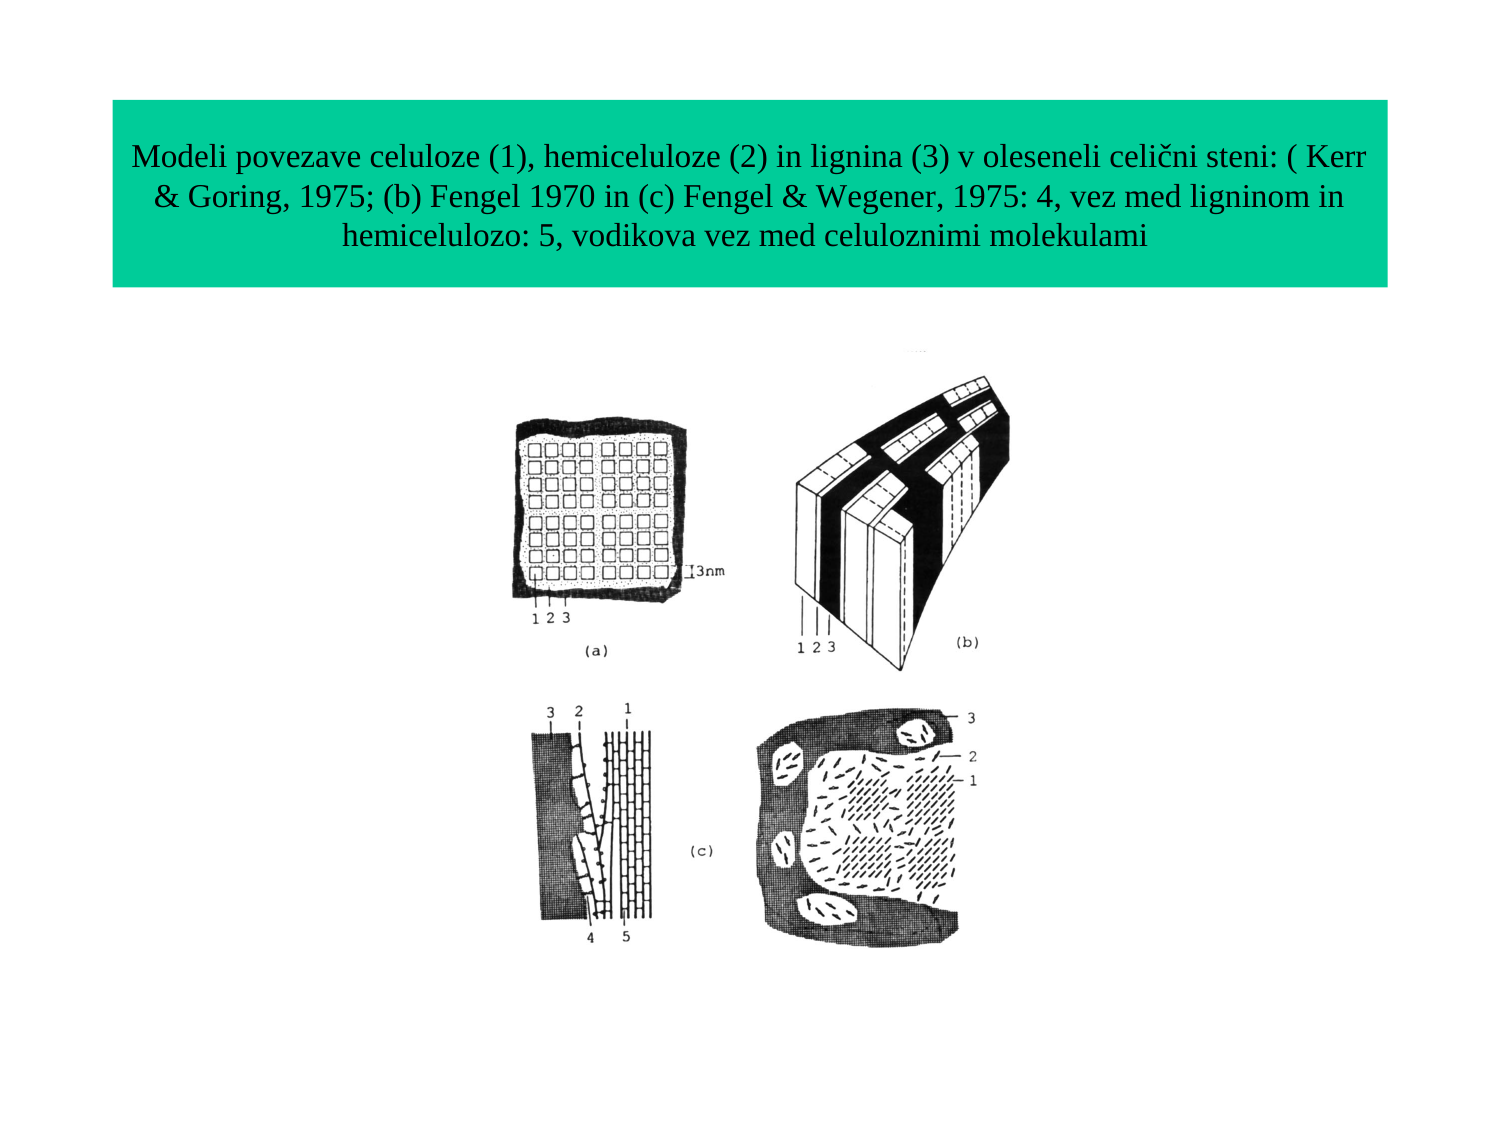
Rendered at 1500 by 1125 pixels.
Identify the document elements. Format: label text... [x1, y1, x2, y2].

title Modeli povezave celuloze (1), hemiceluloze (2) in lignina (3) v oleseneli celični steni: ( Kerr & Goring, 1975; (b) Fengel 1970 in (c) Fengel & Wegener, 1975: 4, vez med ligninom in hemicelulozo: 5, vodikova vez med celuloznimi molekulami [112, 99, 1388, 288]
picture [458, 344, 1075, 983]
list [112, 324, 1388, 1001]
